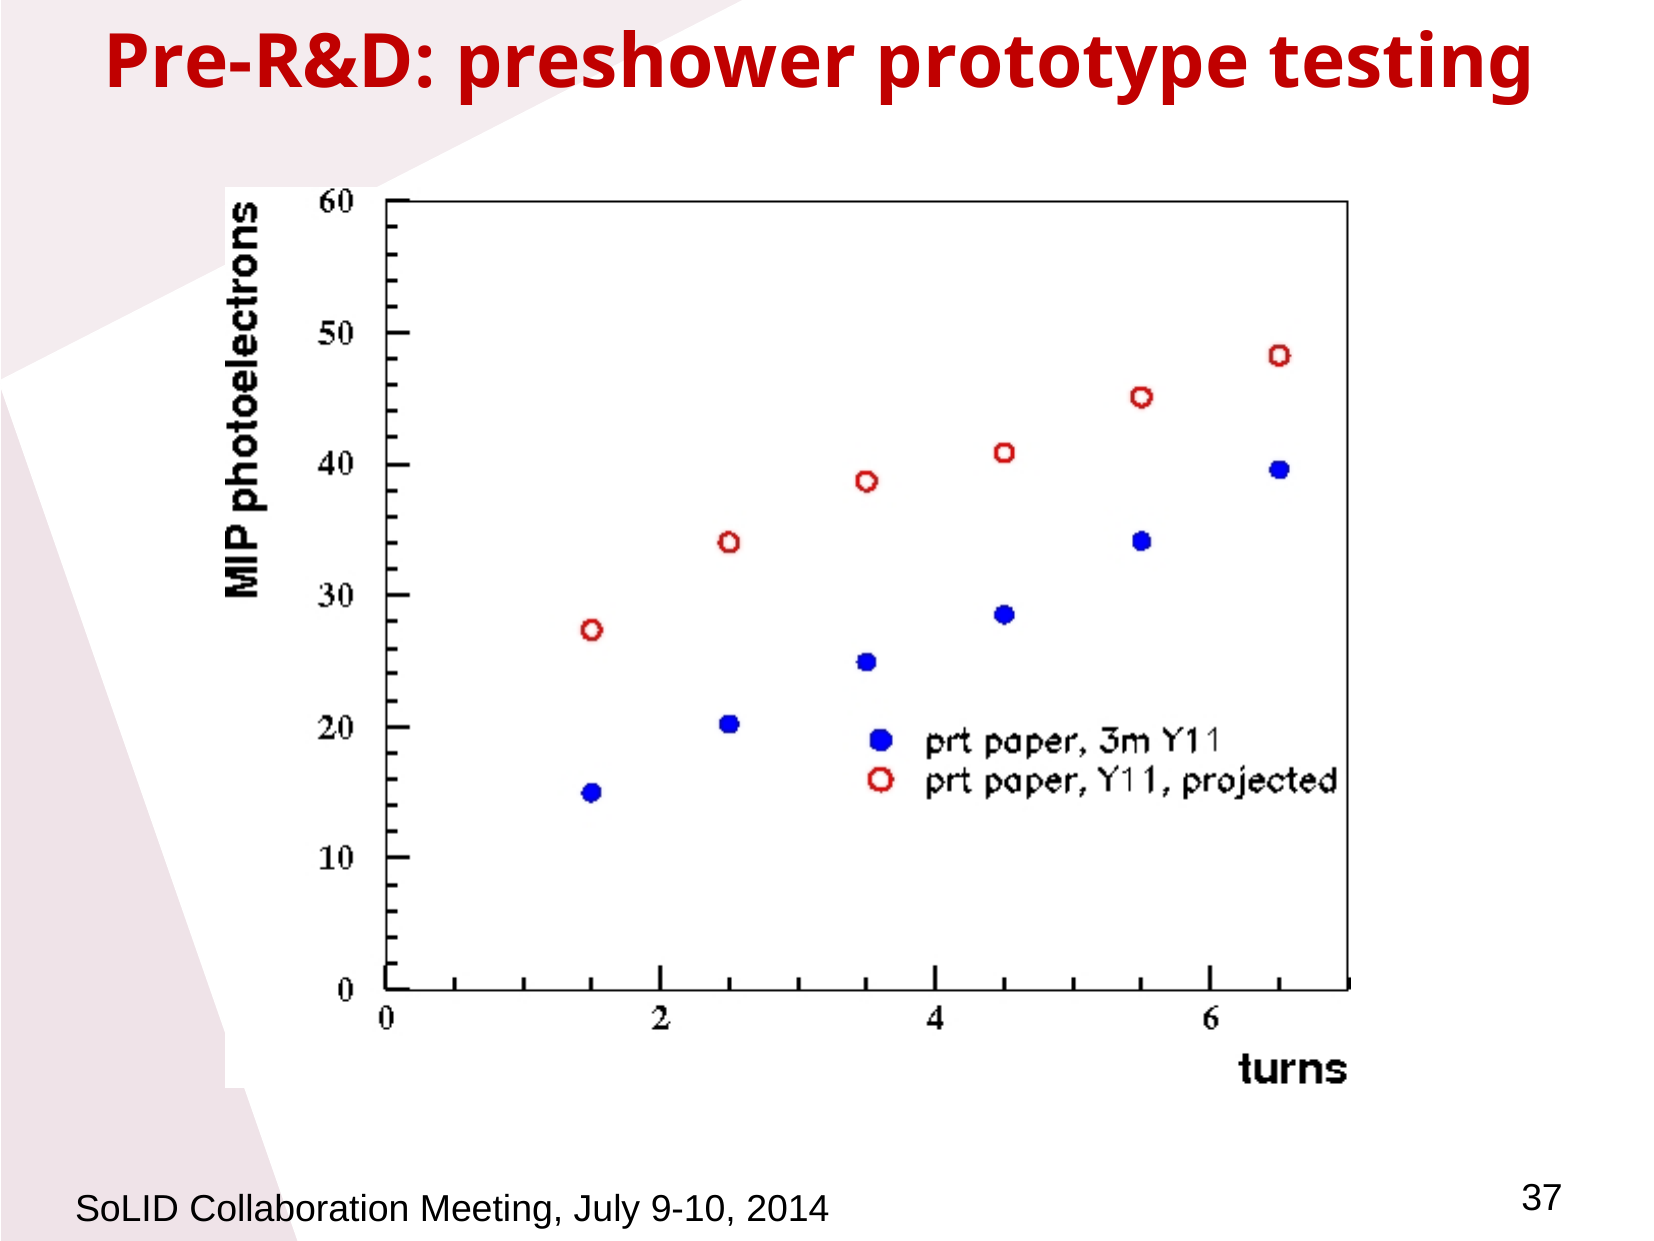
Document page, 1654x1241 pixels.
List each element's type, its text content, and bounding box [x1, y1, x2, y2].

picture [225, 187, 1351, 1088]
title Pre-R&D: preshower prototype testing [68, 13, 1571, 152]
